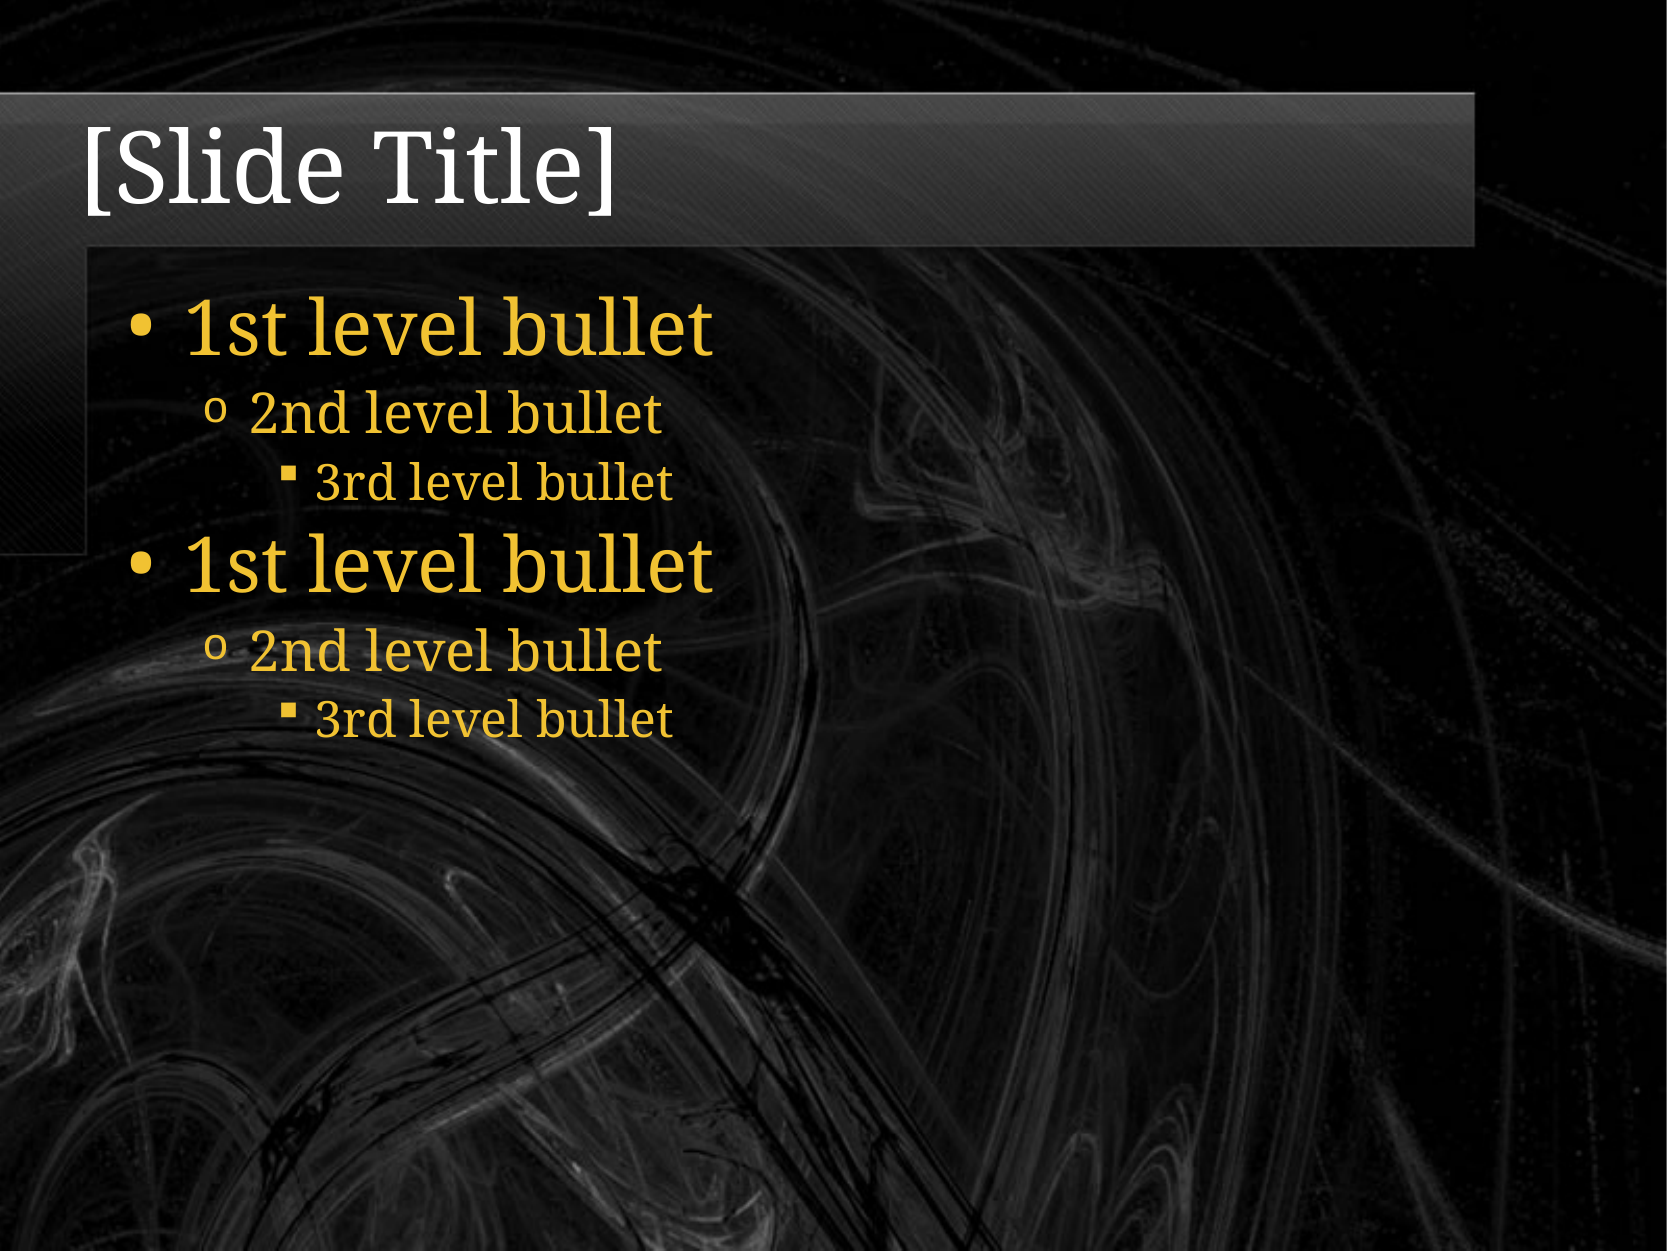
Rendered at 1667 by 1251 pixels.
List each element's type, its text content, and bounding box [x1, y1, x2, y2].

list 1st level bullet 2nd level bullet 3rd level bullet 1st level bullet 2nd level bullet 3rd level bullet [108, 276, 1667, 1177]
title [Slide Title] [78, 99, 1665, 250]
picture [0, 0, 1667, 1251]
